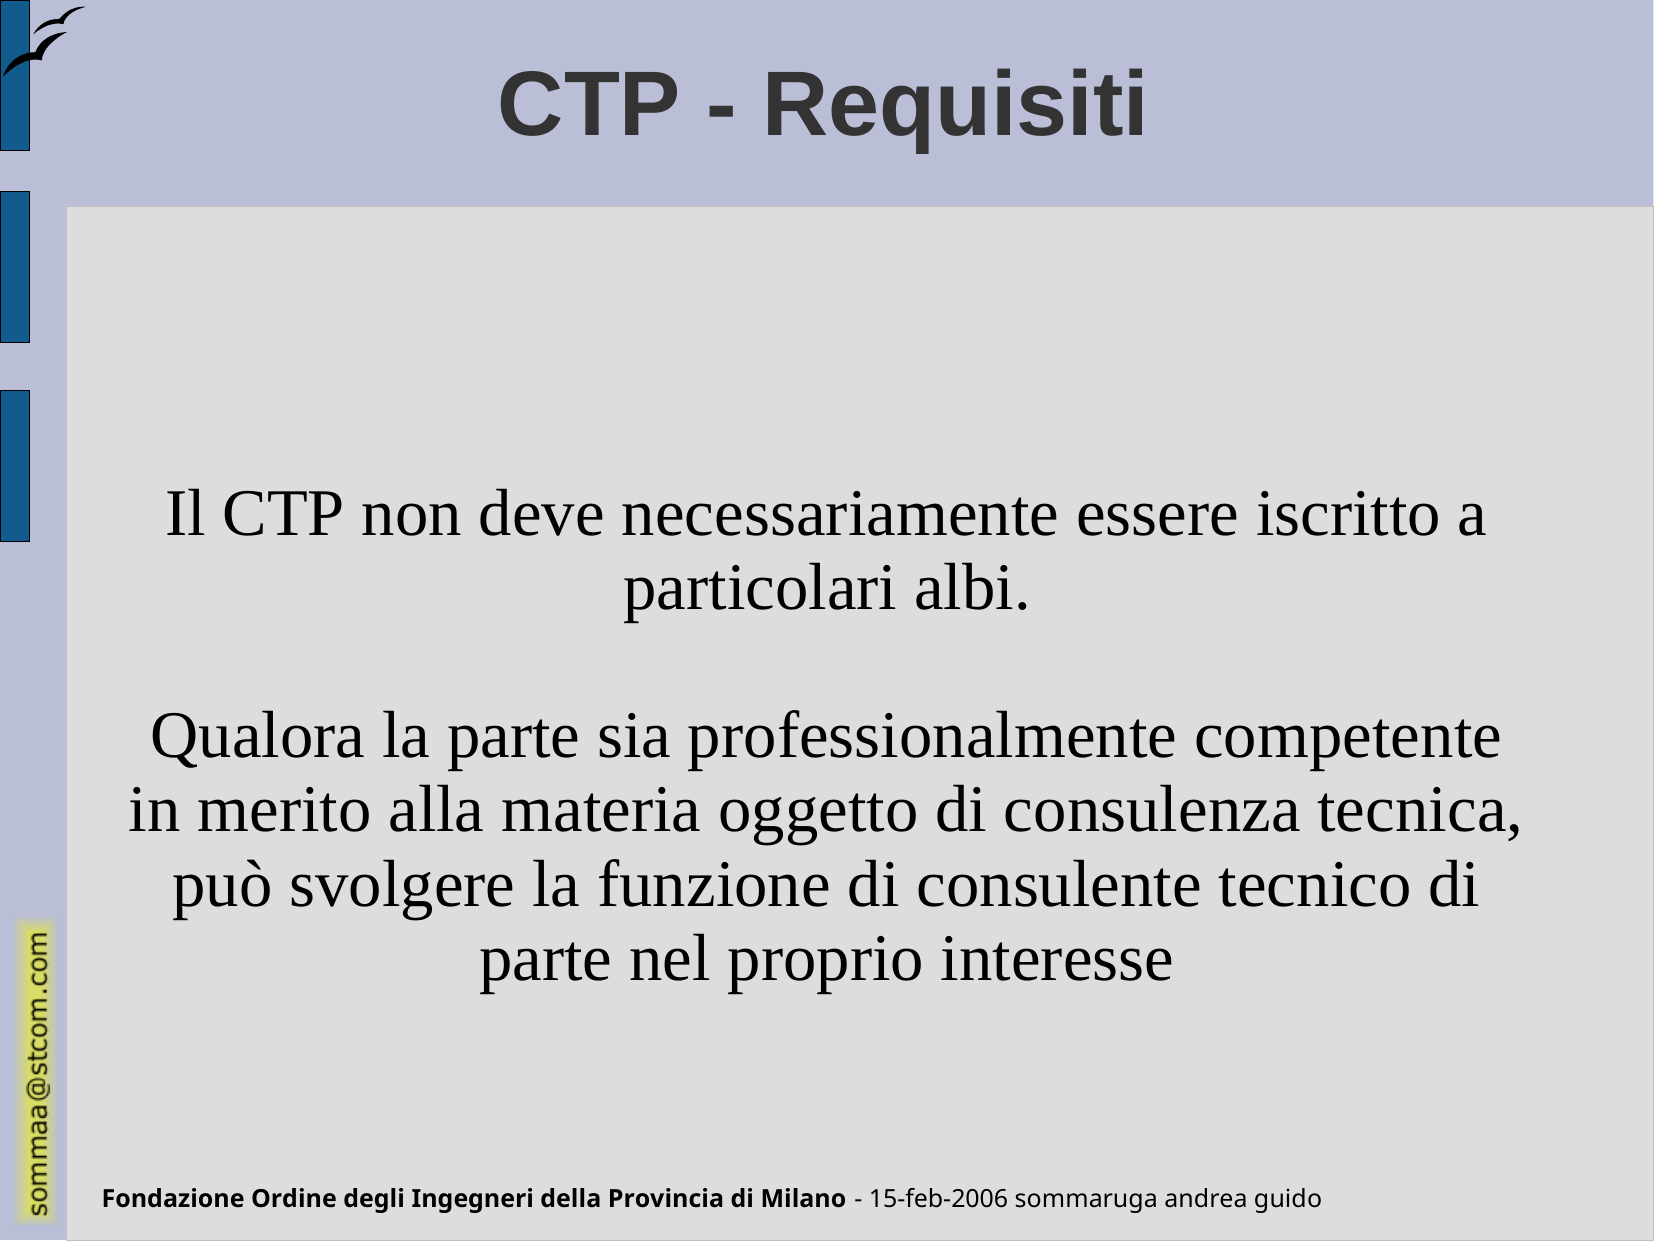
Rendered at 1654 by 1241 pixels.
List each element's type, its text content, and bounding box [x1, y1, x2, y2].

title CTP - Requisiti [118, 0, 1531, 208]
subtitle Il CTP non deve necessariamente essere iscritto a particolari albi. Qualora la parte sia professionalmente competente in merito alla materia oggetto di consulenza tecnica, può svolgere la funzione di consulente tecnico di parte nel proprio interesse [121, 344, 1534, 1127]
picture [12, 915, 60, 1228]
